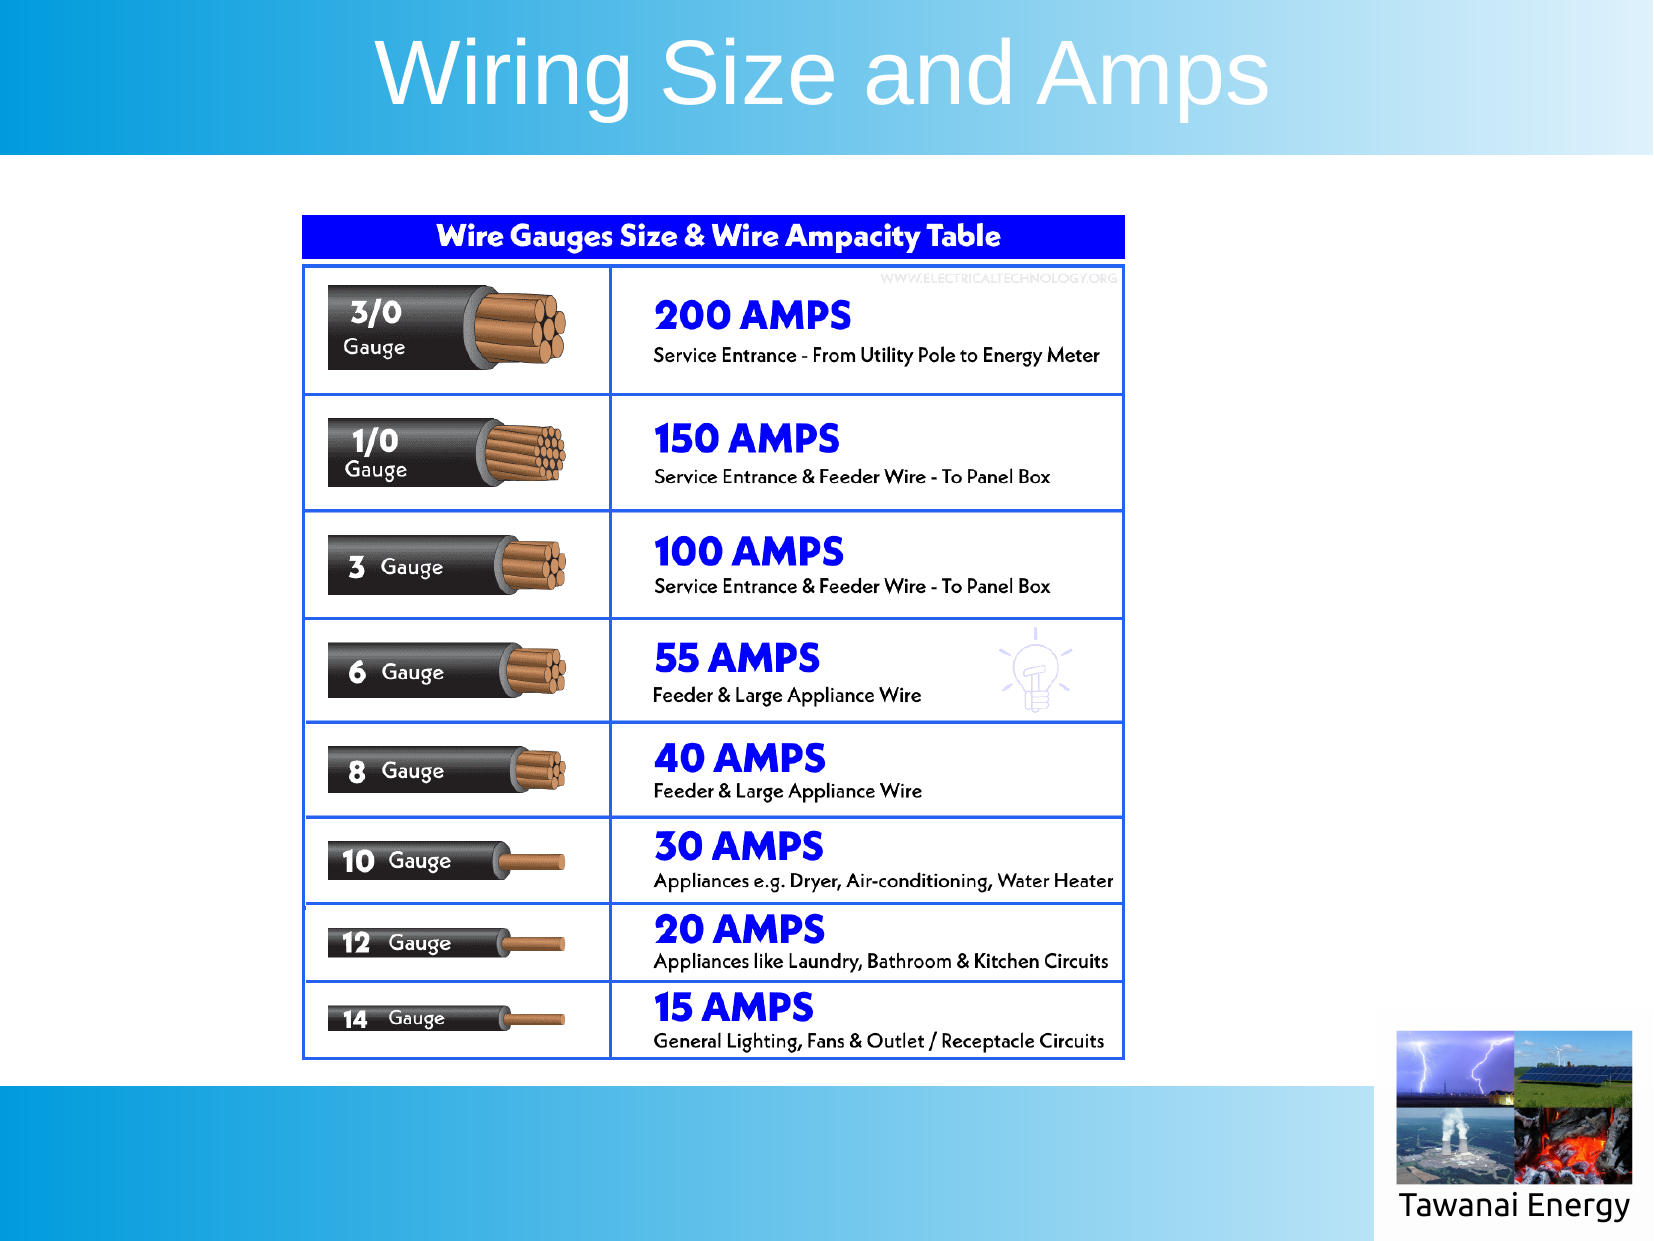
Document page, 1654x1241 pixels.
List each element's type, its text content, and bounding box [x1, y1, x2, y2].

picture [1374, 1009, 1654, 1241]
title Wiring Size and Amps [79, 20, 1568, 126]
picture [285, 209, 1141, 1066]
